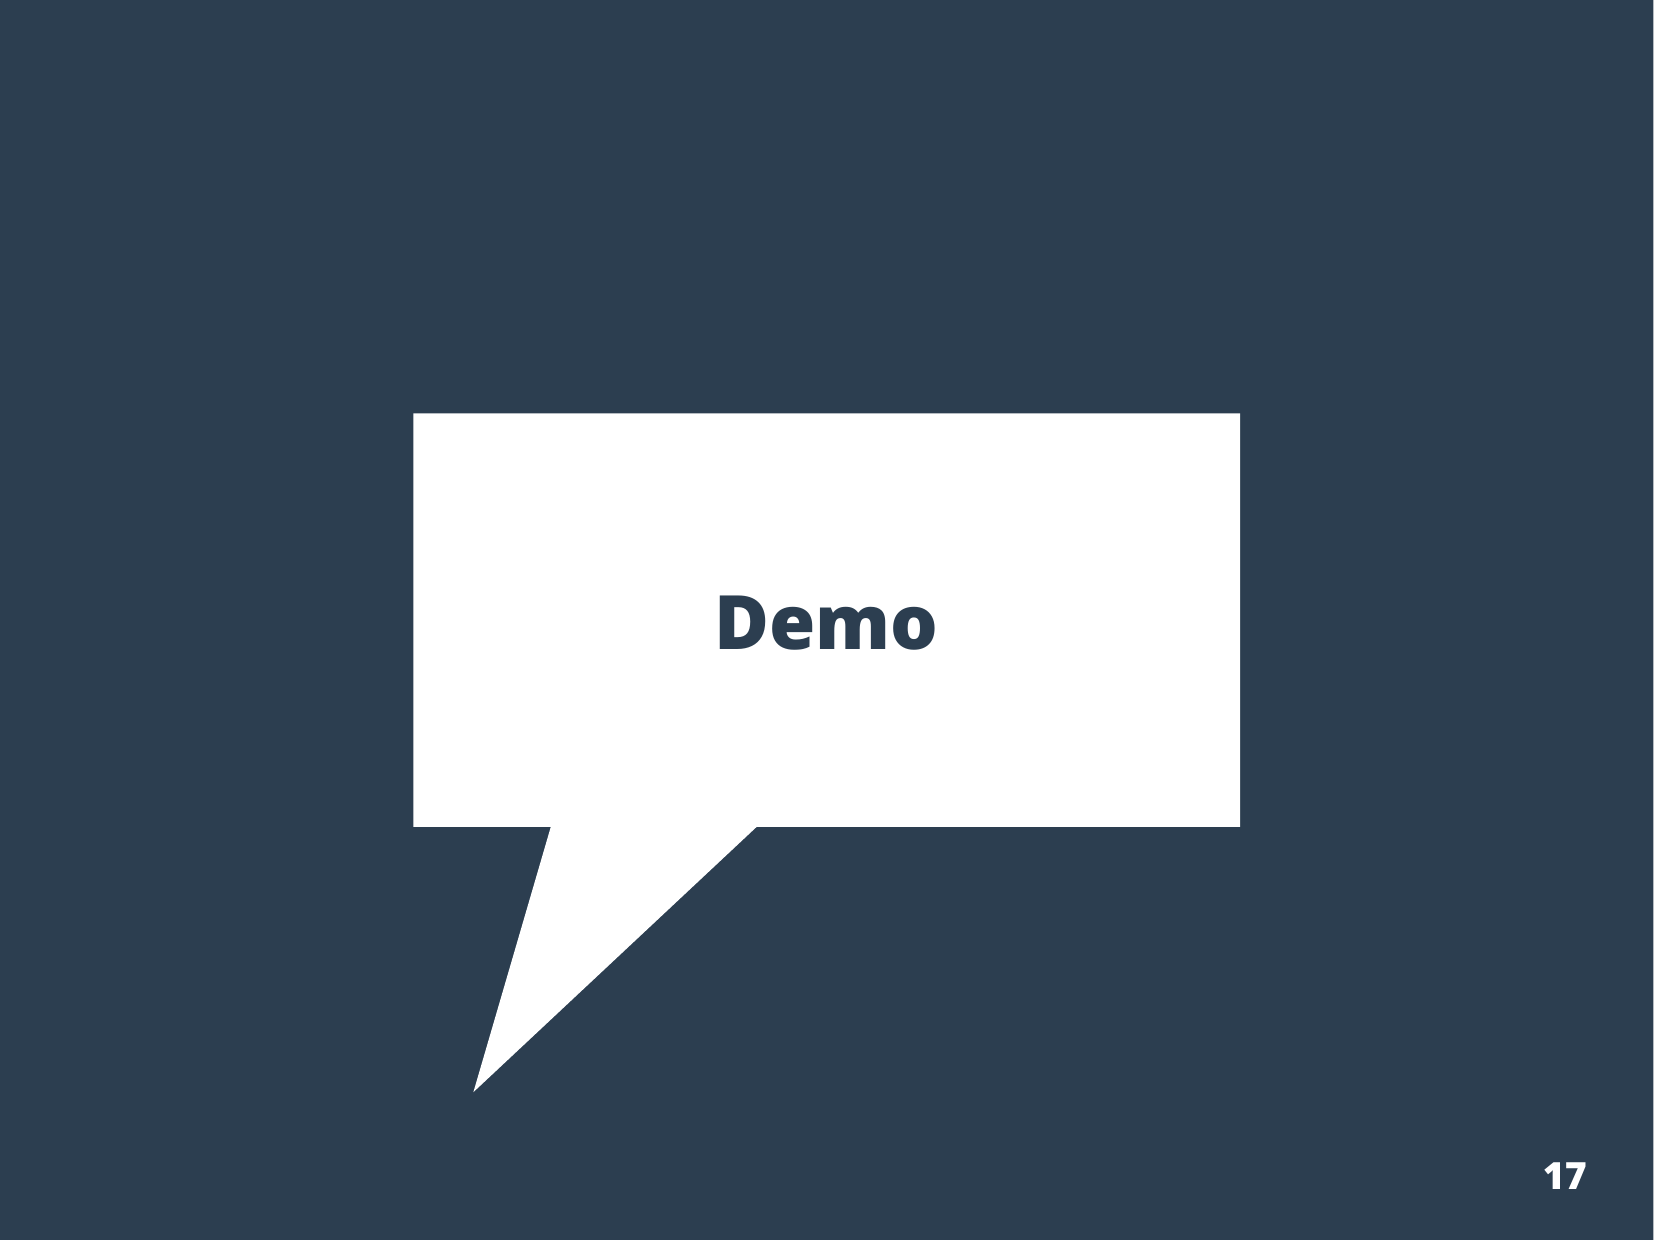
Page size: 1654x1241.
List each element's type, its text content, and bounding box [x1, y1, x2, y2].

title Demo [442, 442, 1211, 798]
